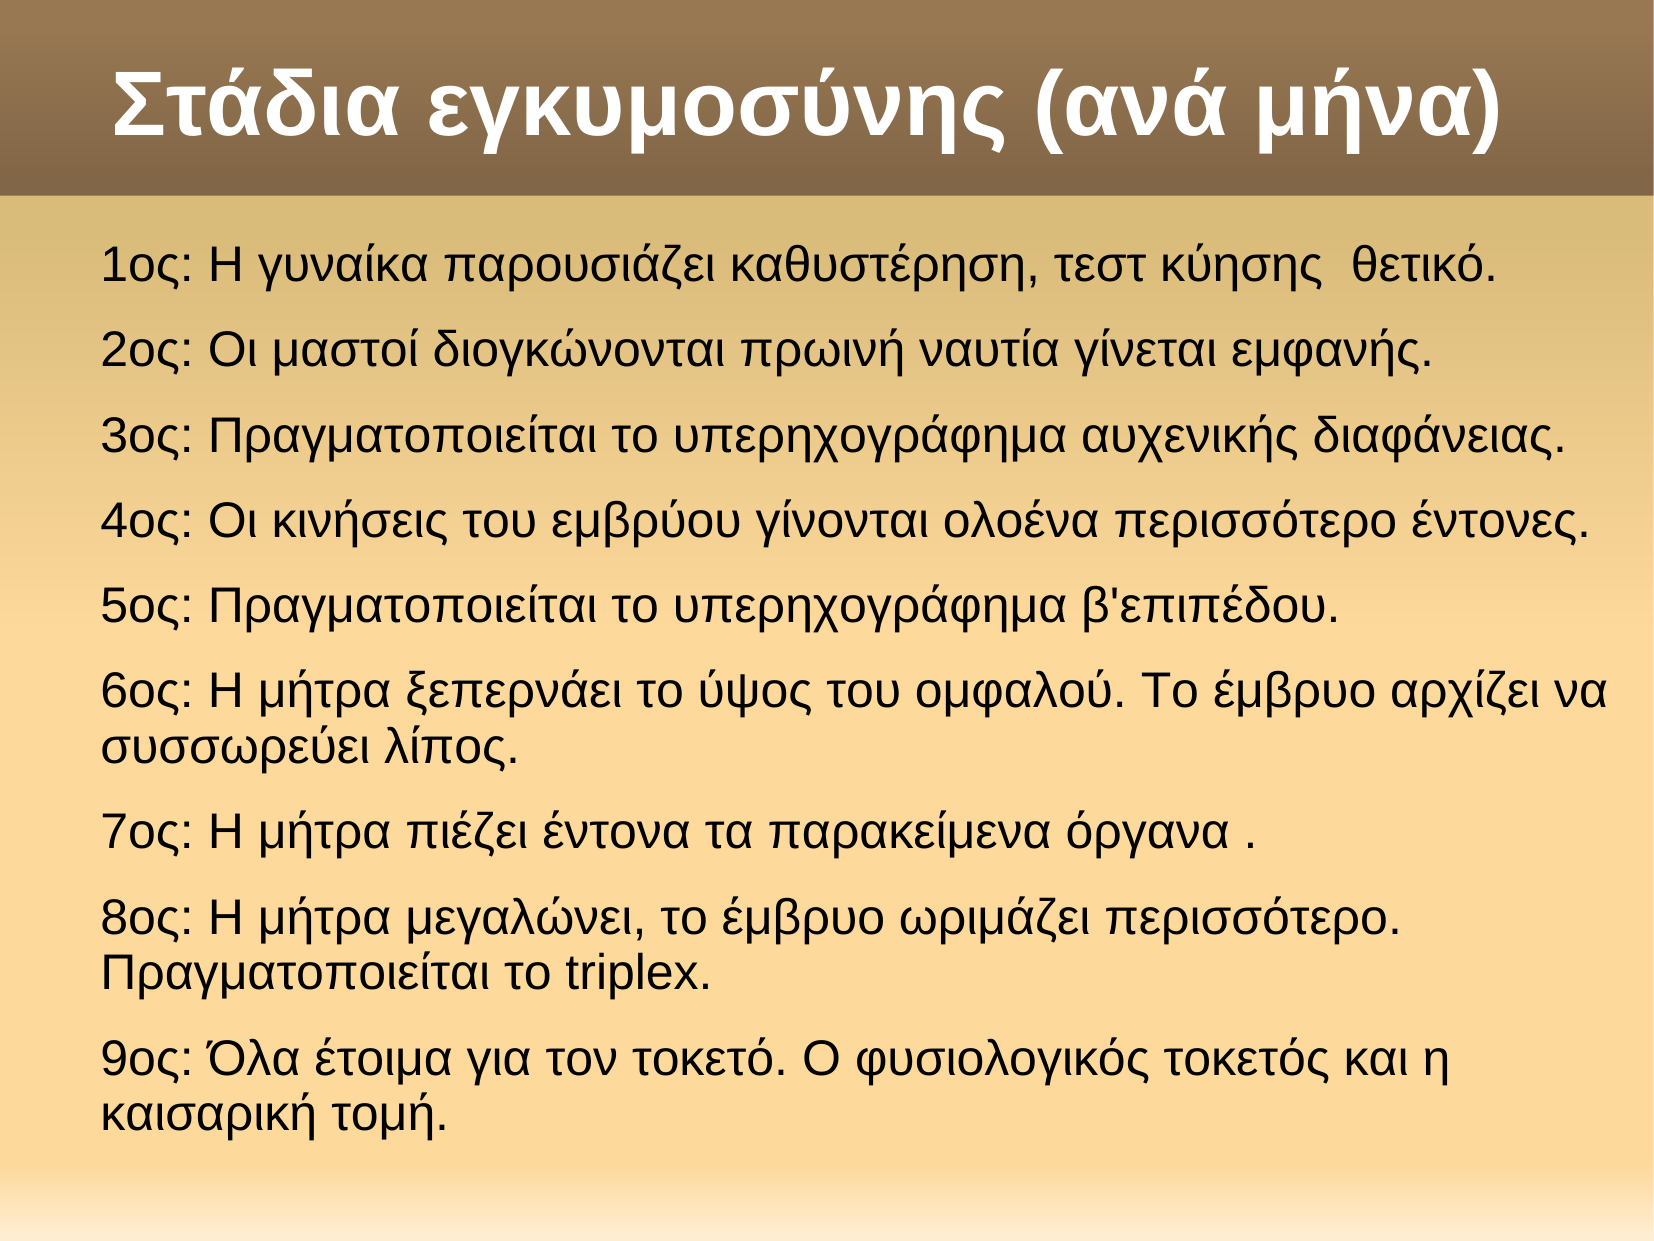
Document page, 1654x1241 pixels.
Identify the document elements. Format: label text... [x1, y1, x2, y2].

list 1ος: Η γυναίκα παρουσιάζει καθυστέρηση, τεστ κύησης θετικό. 2ος: Οι μαστοί διογκώνονται πρωινή ναυτία γίνεται εμφανής. 3ος: Πραγματοποιείται το υπερηχογράφημα αυχενικής διαφάνειας. 4ος: Οι κινήσεις του εμβρύου γίνονται ολοένα περισσότερο έντονες. 5ος: Πραγματοποιείται το υπερηχογράφημα β'επιπέδου. 6ος: Η μήτρα ξεπερνάει το ύψος του ομφαλού. Το έμβρυο αρχίζει να συσσωρεύει λίπος. 7ος: Η μήτρα πιέζει έντονα τα παρακείμενα όργανα . 8ος: Η μήτρα μεγαλώνει, το έμβρυο ωριμάζει περισσότερο. Πραγματοποιείται το triplex. 9ος: Όλα έτοιμα για τον τοκετό. Ο φυσιολογικός τοκετός και η καισαρική τομή. [29, 236, 1625, 1241]
title Στάδια εγκυμοσύνης (ανά μήνα) [76, 0, 1565, 208]
picture [0, 0, 1654, 1241]
